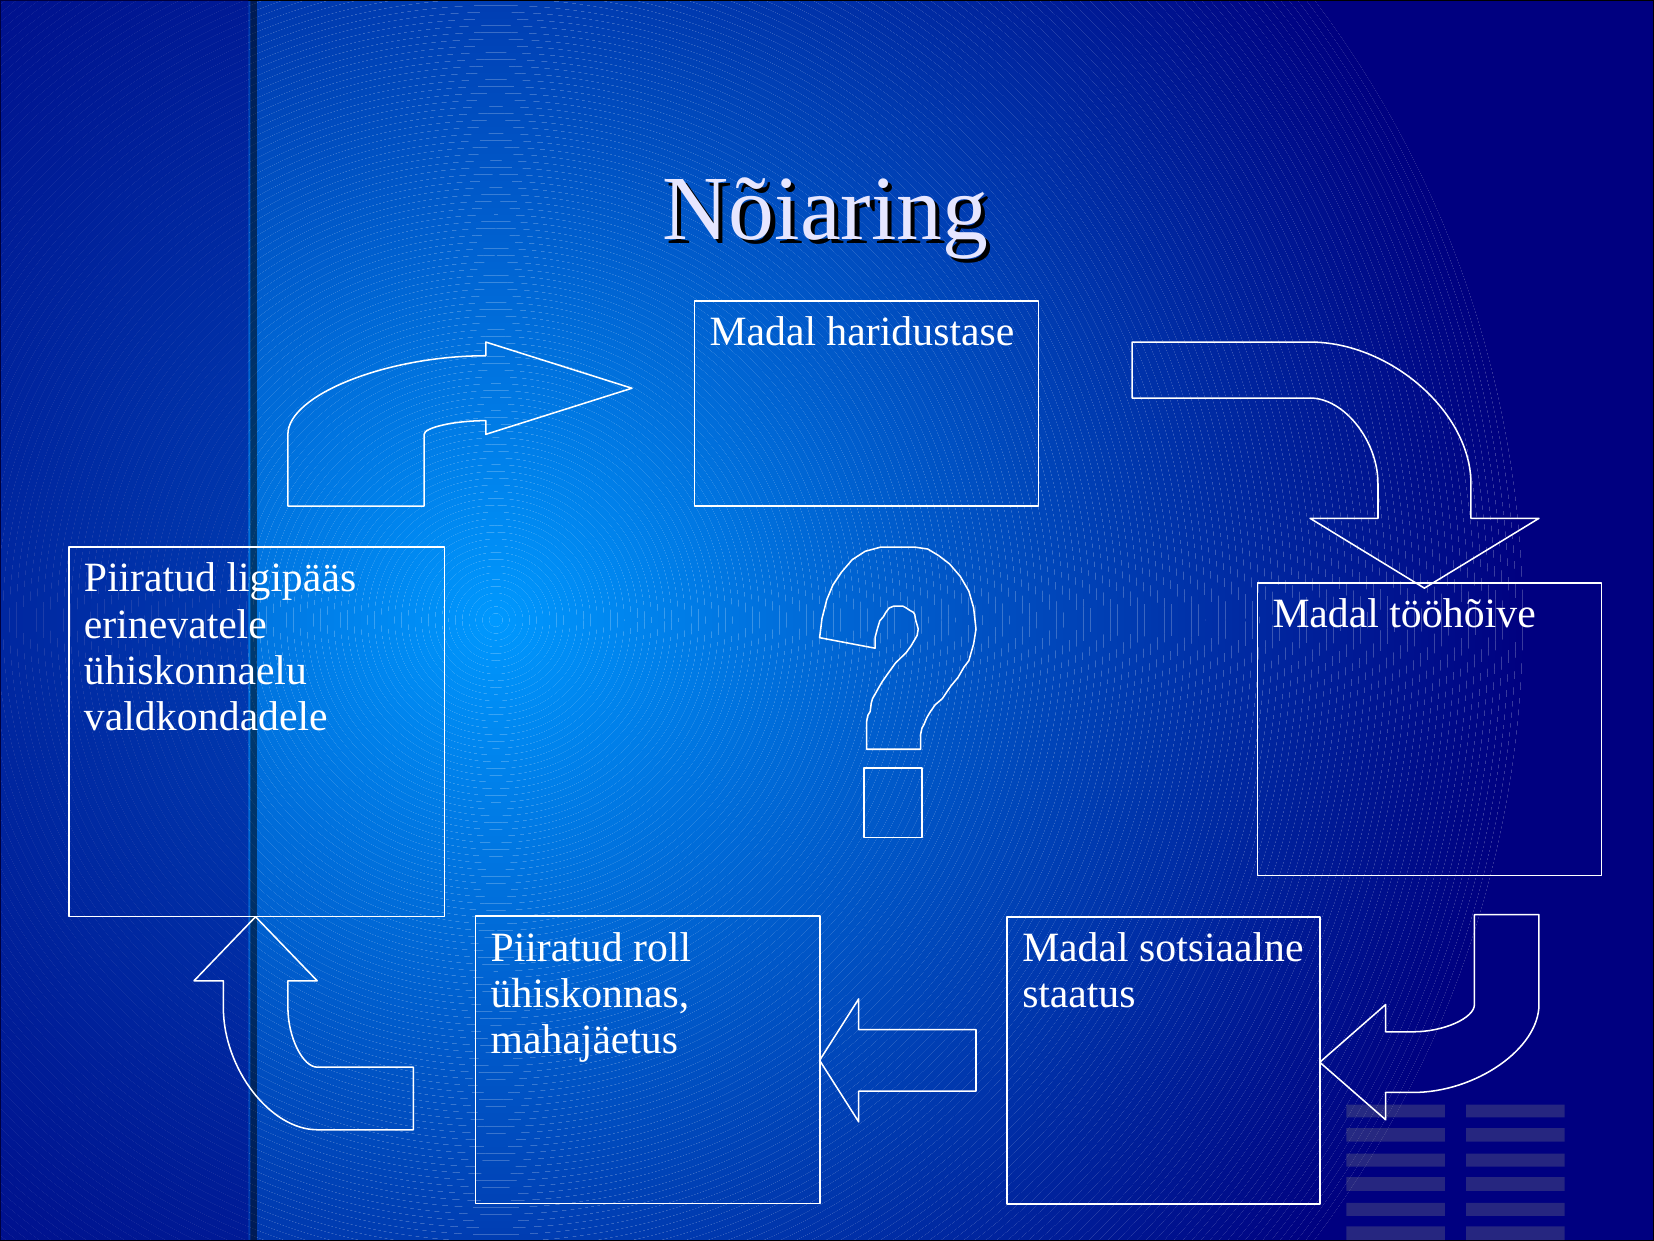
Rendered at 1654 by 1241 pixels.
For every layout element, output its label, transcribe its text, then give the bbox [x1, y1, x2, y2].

text_box Piiratud ligipääs erinevatele ühiskonnaelu valdkondadele [68, 547, 445, 917]
text_box Madal haridustase [694, 301, 1039, 507]
text_box Madal tööhõive [1257, 582, 1602, 876]
title Nõiaring [119, 104, 1533, 313]
text_box Piiratud roll ühiskonnas, mahajäetus [475, 916, 820, 1204]
text_box Madal sotsiaalne staatus [1007, 916, 1321, 1205]
